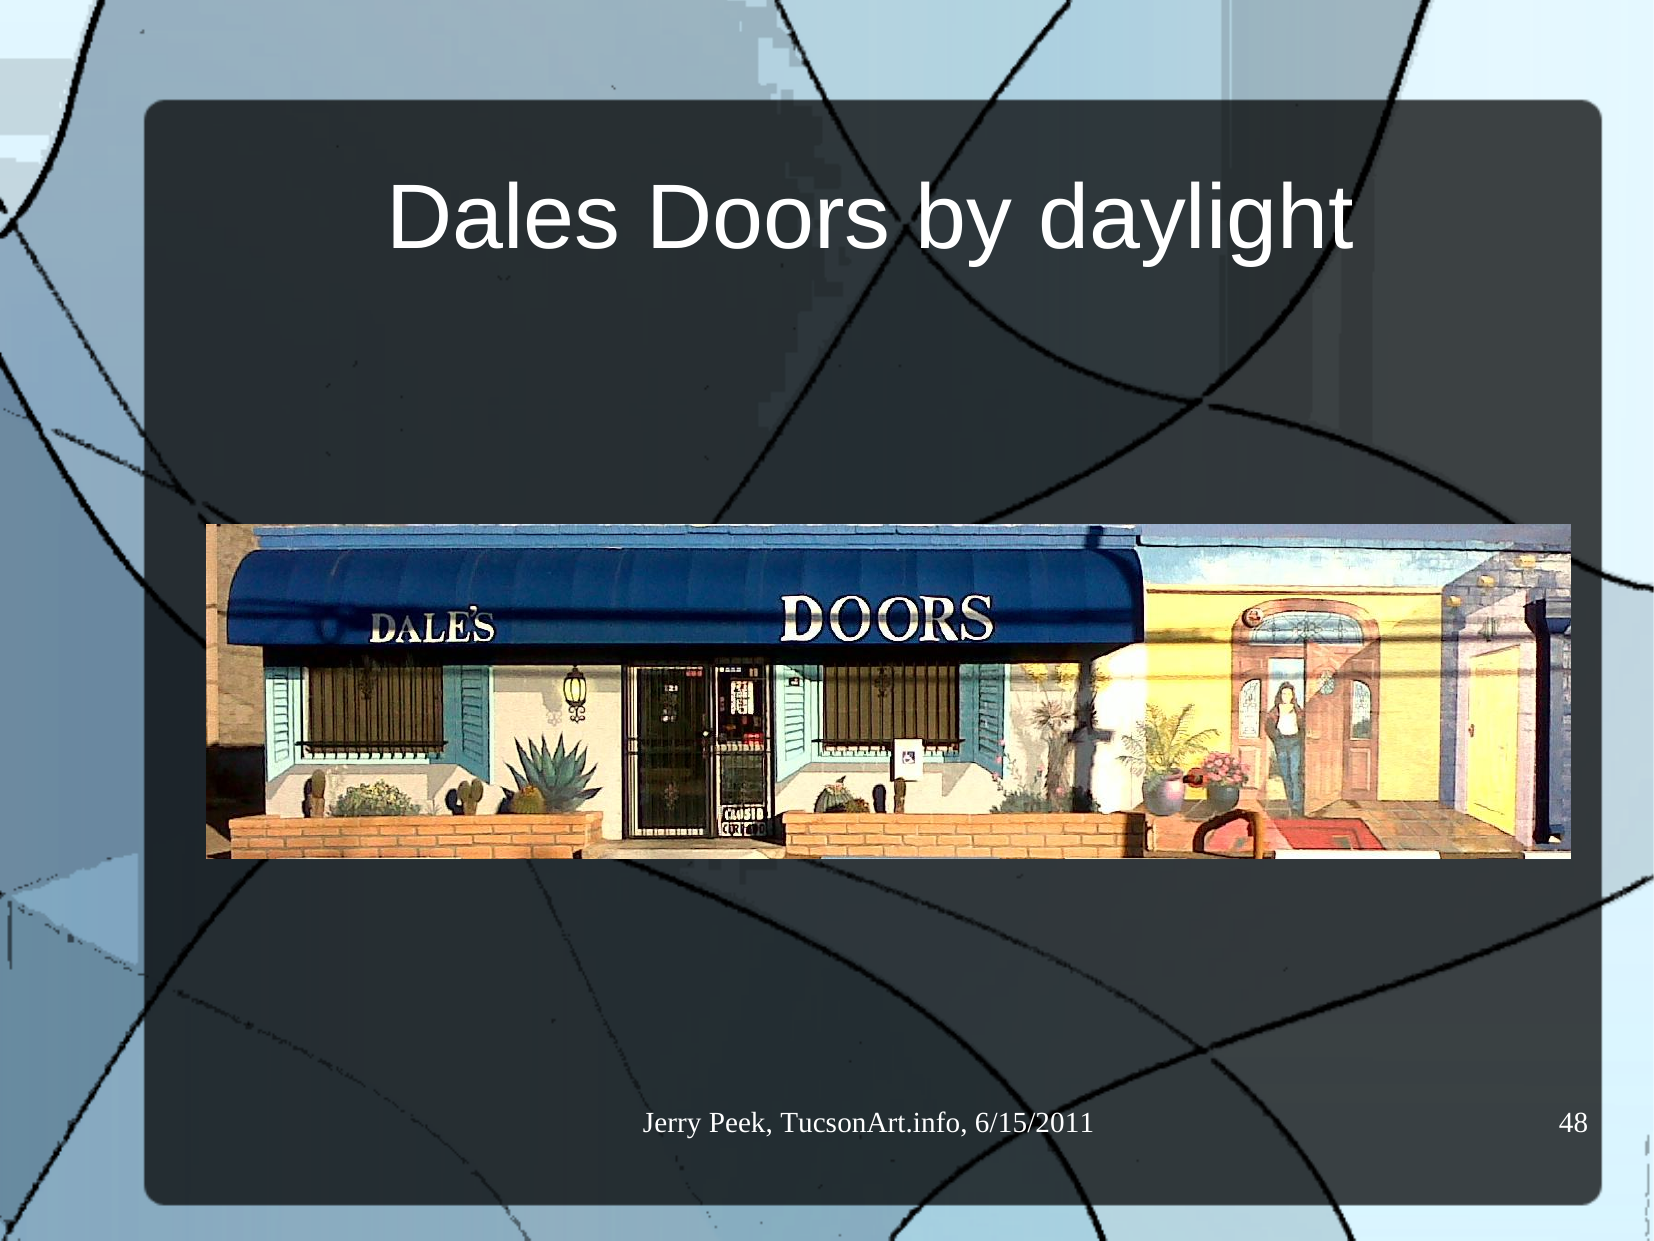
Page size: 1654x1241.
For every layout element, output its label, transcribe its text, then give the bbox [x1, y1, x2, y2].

title Dales Doors by daylight [159, 108, 1583, 325]
picture [0, 0, 1654, 1241]
